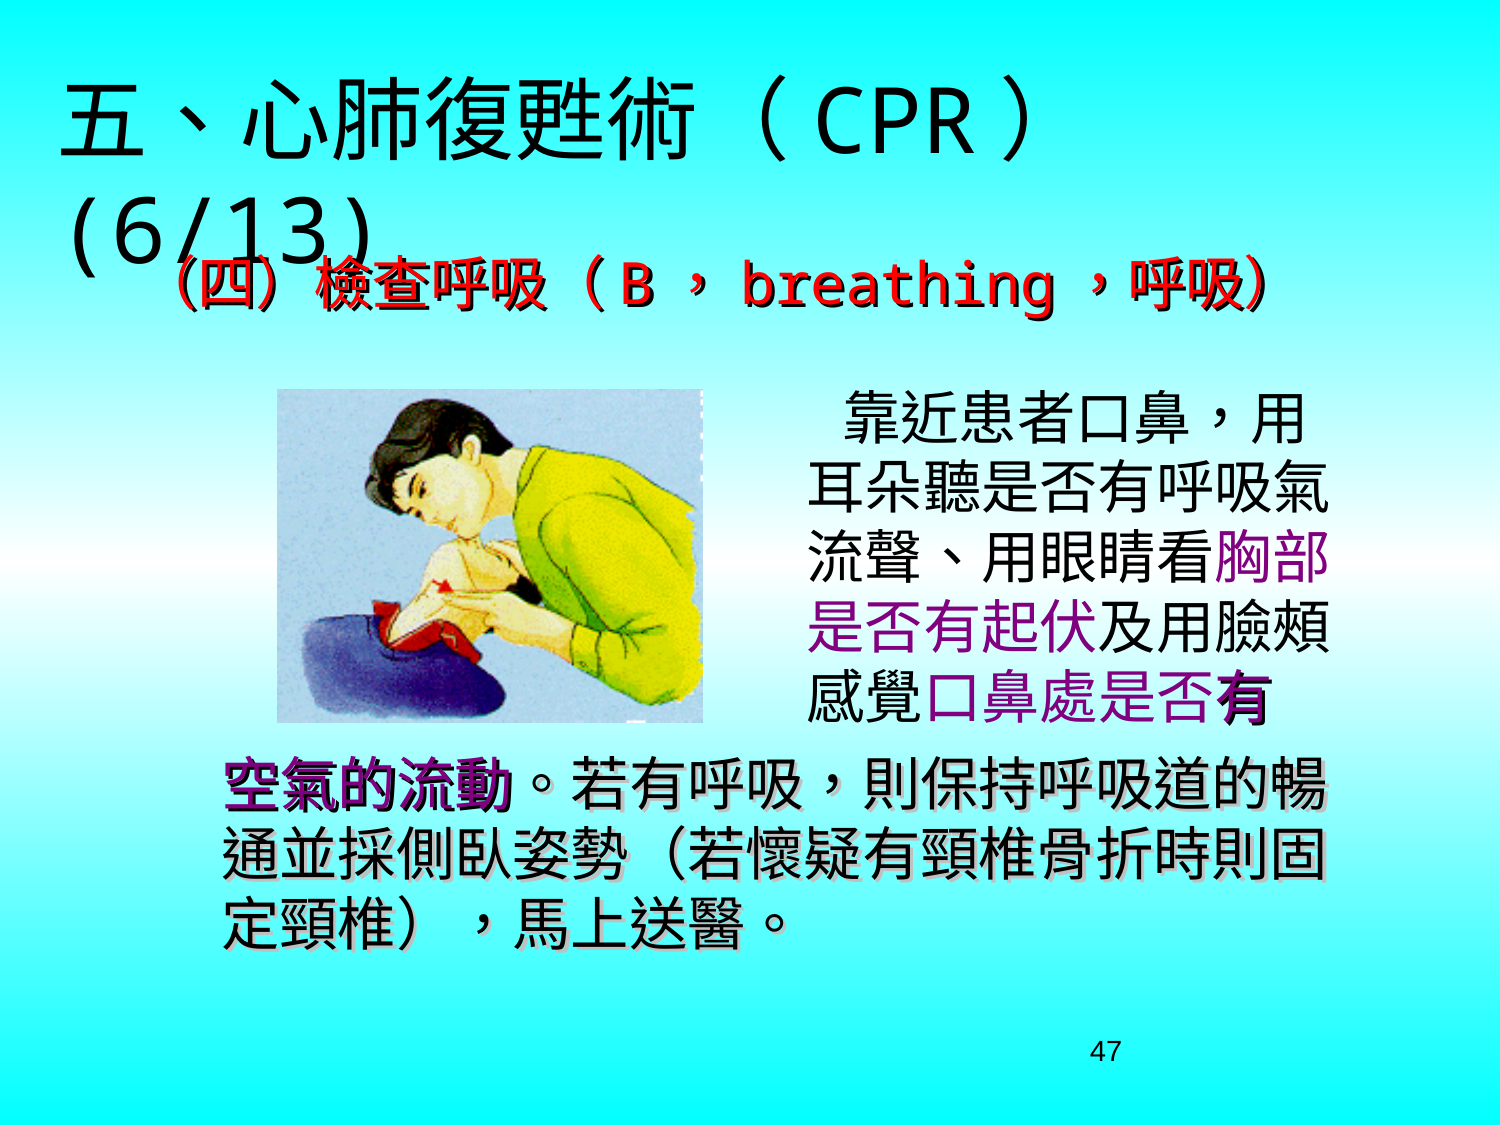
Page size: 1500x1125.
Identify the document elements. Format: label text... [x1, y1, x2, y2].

text_box 空氣的流動。若有呼吸，則保持呼吸道的暢通並採側臥姿勢（若懷疑有頸椎骨折時則固定頸椎），馬上送醫。 [207, 740, 1376, 965]
picture [277, 389, 703, 723]
text_box [1074, 1024, 1426, 1103]
list 靠近患者口鼻，用耳朵聽是否有呼吸氣流聲、用眼睛看胸部是否有起伏及用臉頰感覺口鼻處是否有 [679, 373, 1365, 740]
title 五、心肺復甦術（CPR）(6/13) [41, 54, 1443, 243]
text_box （四）檢查呼吸（B，breathing，呼吸） [124, 196, 1317, 323]
